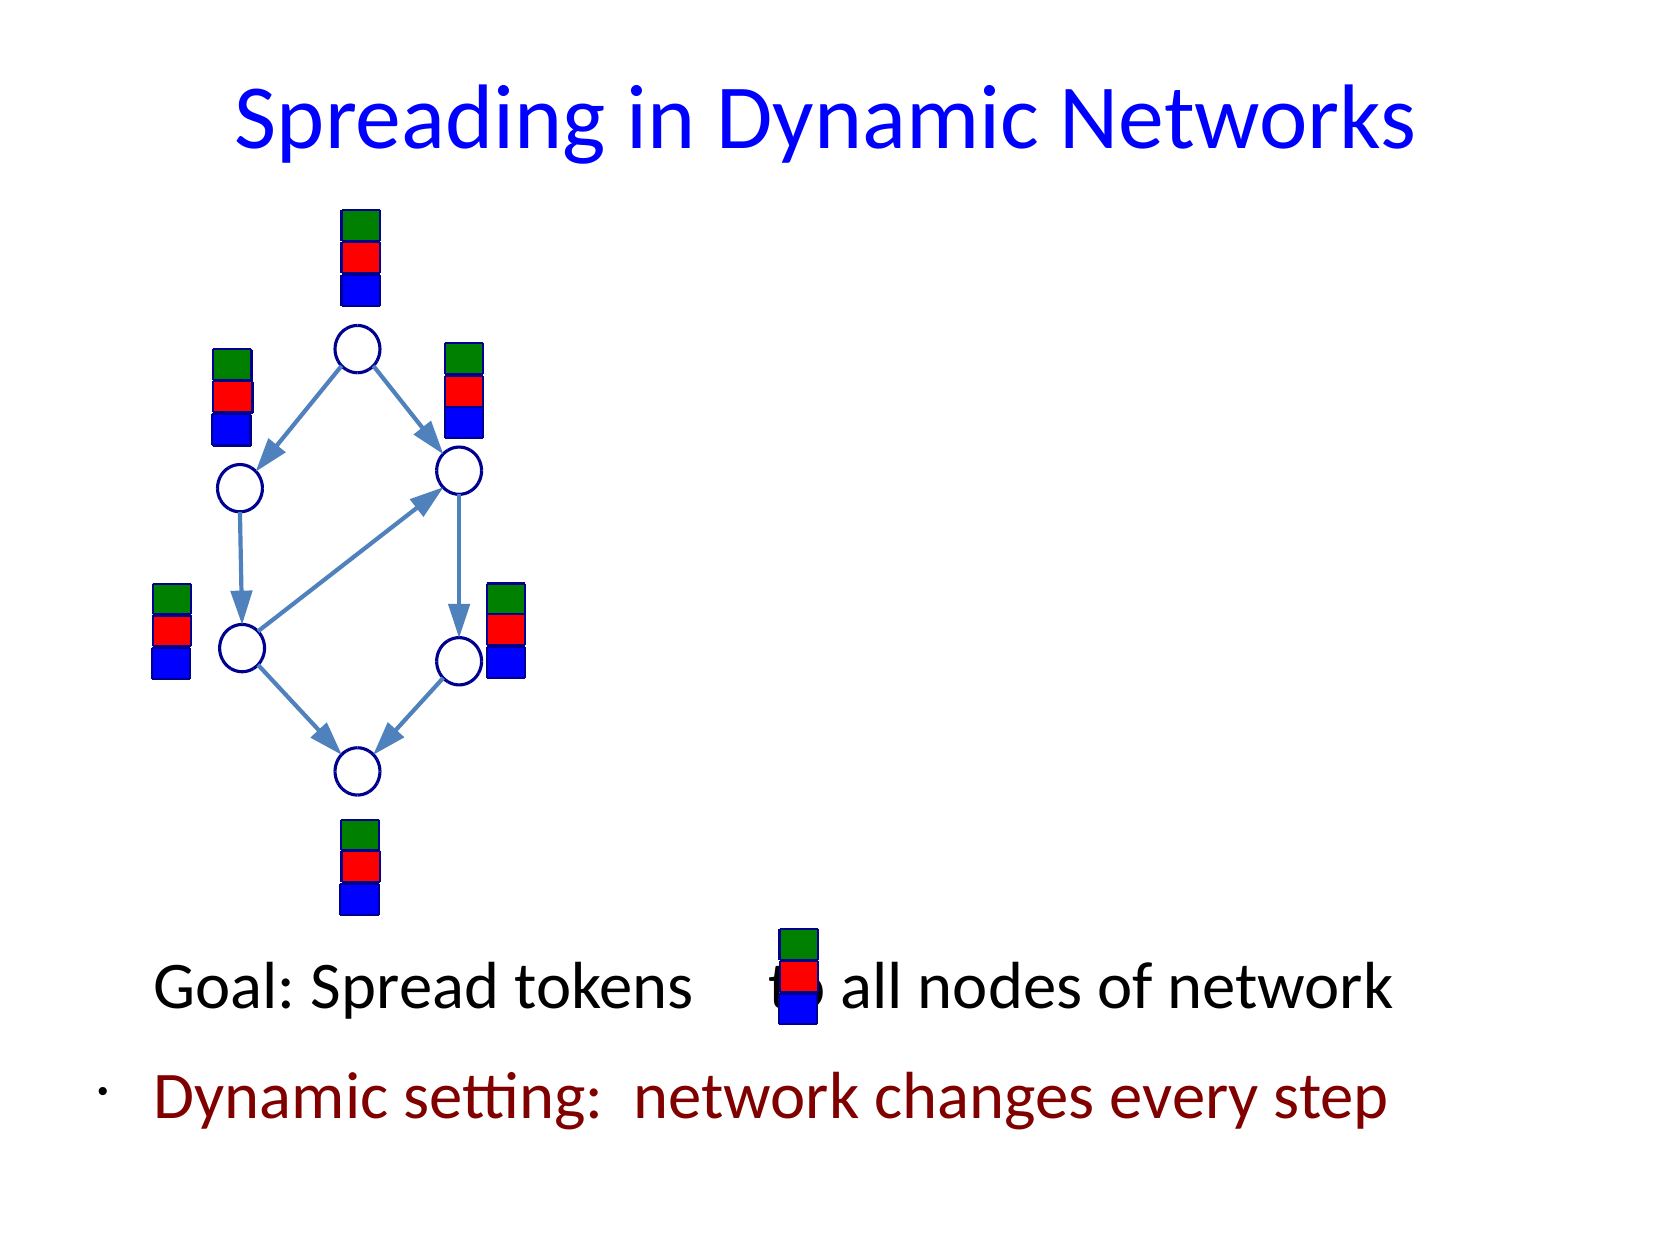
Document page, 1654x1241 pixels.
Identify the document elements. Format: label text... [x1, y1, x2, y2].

text_box [444, 376, 484, 438]
text_box [340, 884, 379, 916]
text_box [341, 275, 380, 306]
text_box [340, 819, 380, 883]
text_box [444, 343, 484, 374]
text_box [778, 993, 818, 1025]
text_box [341, 210, 380, 241]
text_box [486, 583, 525, 678]
list Goal: Spread tokens to all nodes of network Dynamic setting: network changes every step [82, 825, 1561, 1201]
title Spreading in Dynamic Networks [82, 49, 1571, 257]
text_box [151, 648, 191, 679]
text_box [341, 242, 380, 273]
text_box [779, 928, 819, 992]
text_box [152, 583, 192, 647]
text_box [212, 349, 253, 446]
